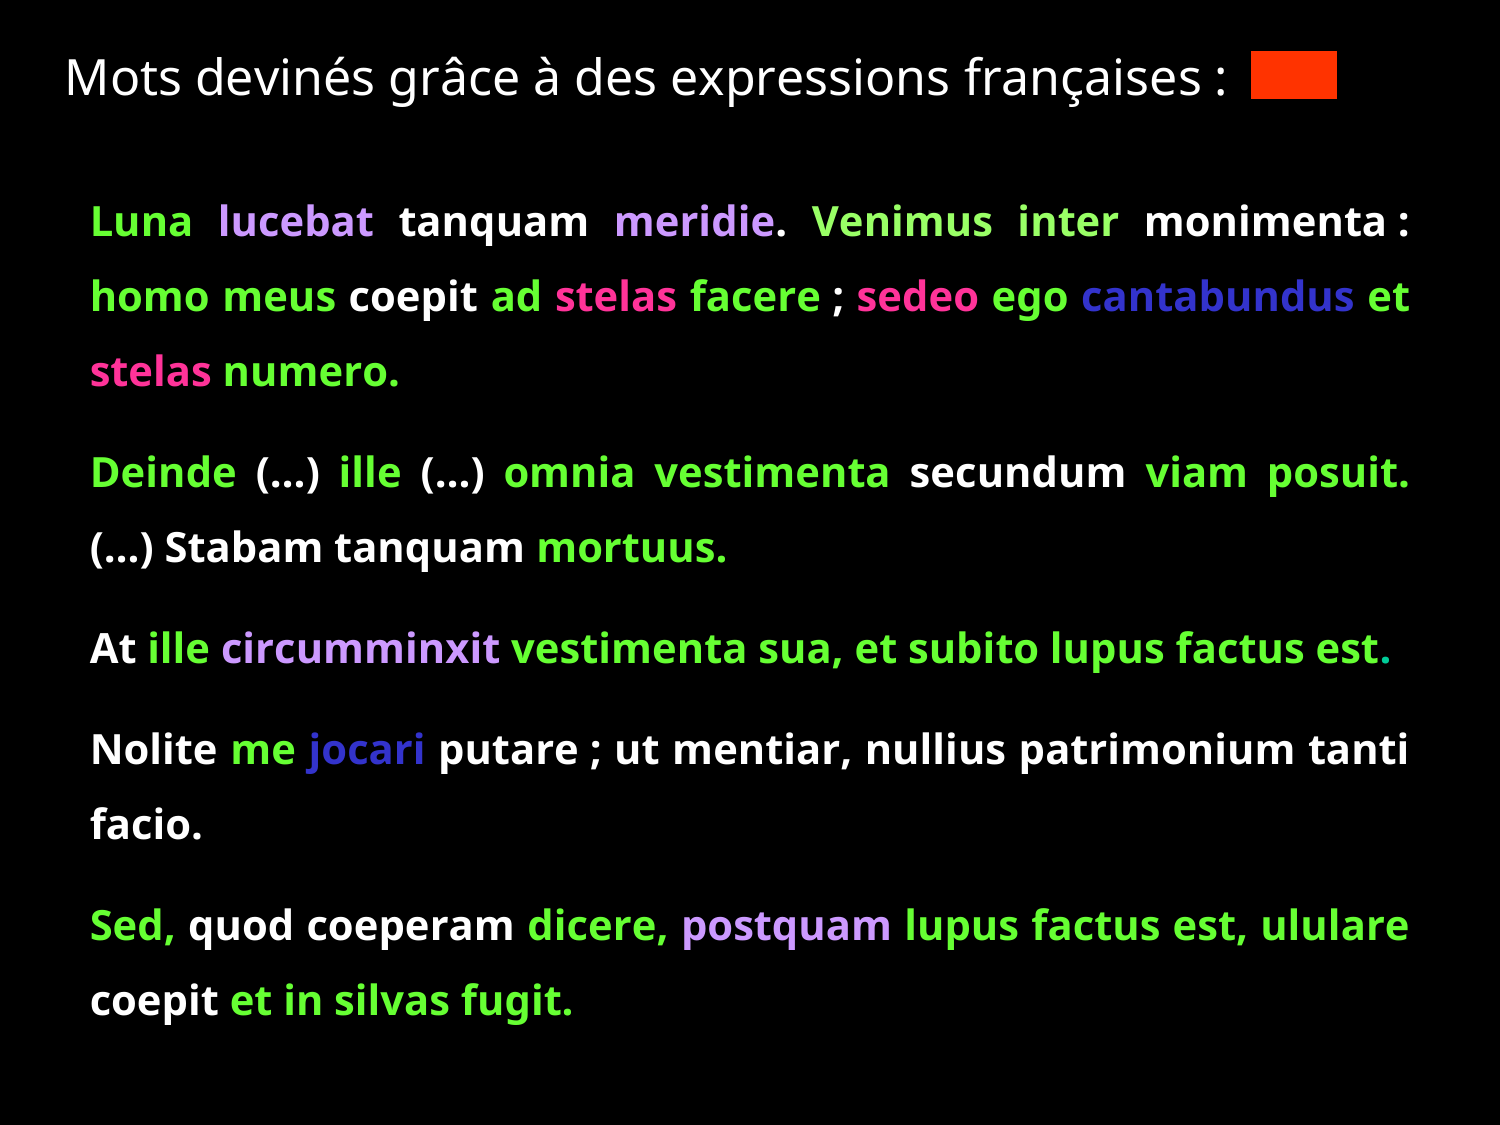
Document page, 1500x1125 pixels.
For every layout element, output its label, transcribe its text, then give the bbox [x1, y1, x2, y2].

text_box Mots devinés grâce à des expressions françaises : [50, 37, 1376, 113]
text_box [1249, 50, 1338, 100]
text_box Luna lucebat tanquam meridie. Venimus inter monimenta : homo meus coepit ad stelas facere ; sedeo ego cantabundus et stelas numero. Deinde (…) ille (…) omnia vestimenta secundum viam posuit. (…) Stabam tanquam mortuus. At ille circumminxit vestimenta sua, et subito lupus factus est. Nolite me jocari putare ; ut mentiar, nullius patrimonium tanti facio. Sed, quod coeperam dicere, postquam lupus factus est, ululare coepit et in silvas fugit. [75, 162, 1426, 1032]
